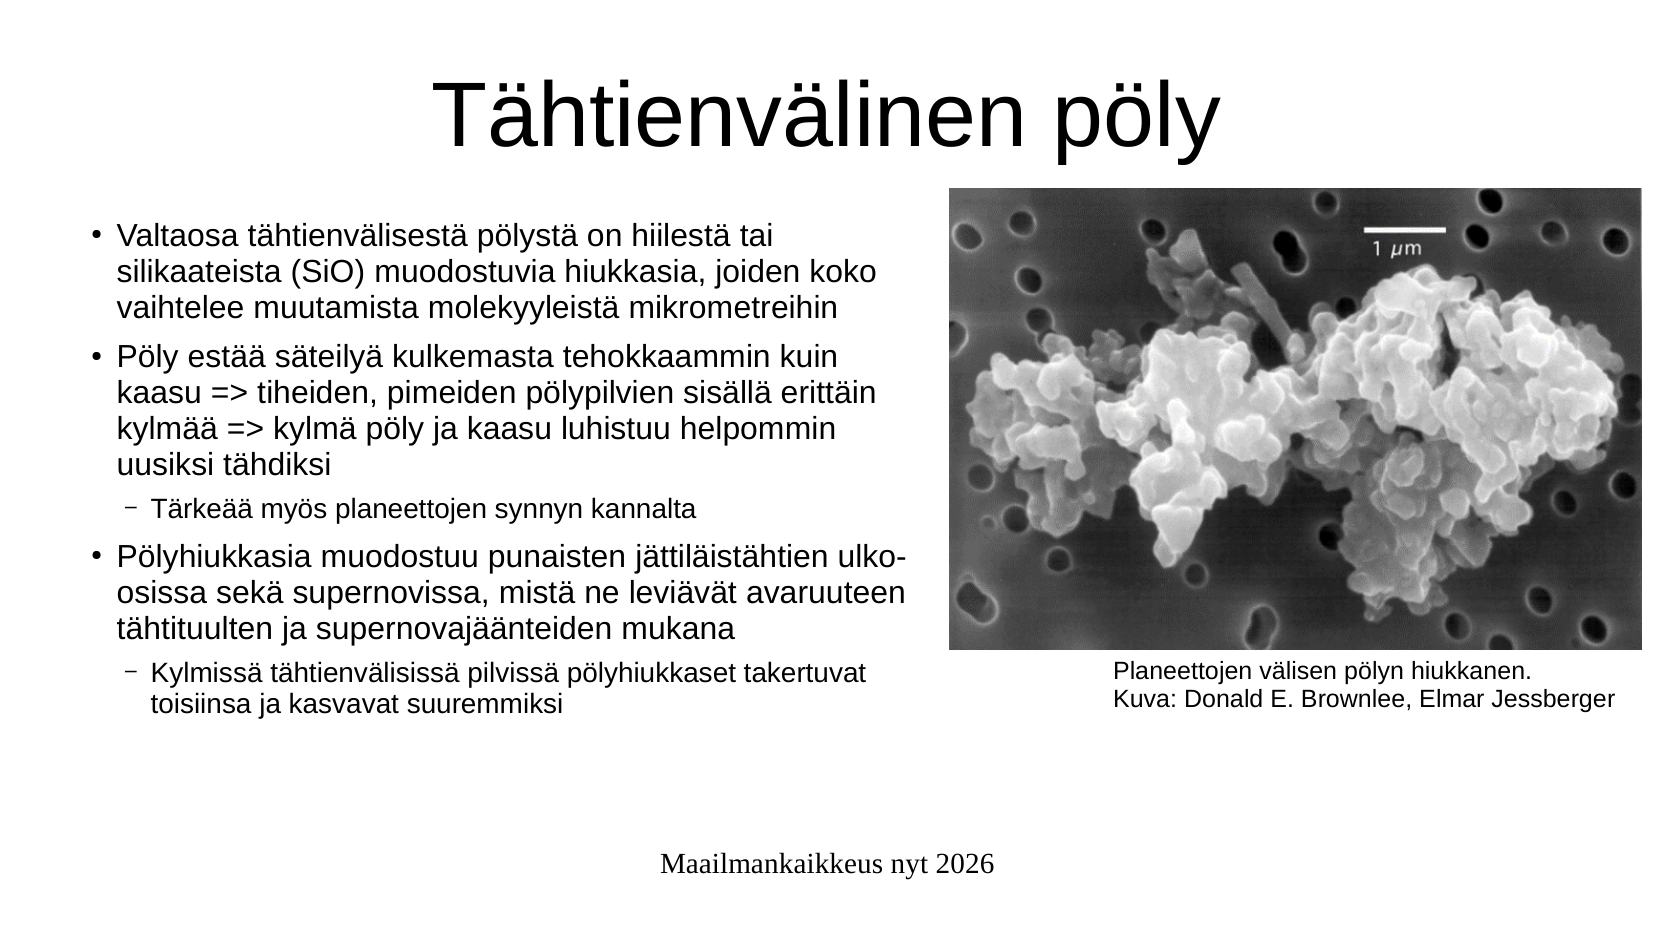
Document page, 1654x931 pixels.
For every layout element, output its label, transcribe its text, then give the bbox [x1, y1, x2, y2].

list Valtaosa tähtienvälisestä pölystä on hiilestä tai silikaateista (SiO) muodostuvia hiukkasia, joiden koko vaihtelee muutamista molekyyleistä mikrometreihin Pöly estää säteilyä kulkemasta tehokkaammin kuin kaasu => tiheiden, pimeiden pölypilvien sisällä erittäin kylmää => kylmä pöly ja kaasu luhistuu helpommin uusiksi tähdiksi Tärkeää myös planeettojen synnyn kannalta Pölyhiukkasia muodostuu punaisten jättiläistähtien ulko-osissa sekä supernovissa, mistä ne leviävät avaruuteen tähtituulten ja supernovajäänteiden mukana Kylmissä tähtienvälisissä pilvissä pölyhiukkaset takertuvat toisiinsa ja kasvavat suuremmiksi [82, 217, 922, 758]
text_box Planeettojen välisen pölyn hiukkanen. Kuva: Donald E. Brownlee, Elmar Jessberger [1098, 649, 1632, 721]
picture [949, 188, 1642, 650]
title Tähtienvälinen pöly [82, 37, 1571, 193]
